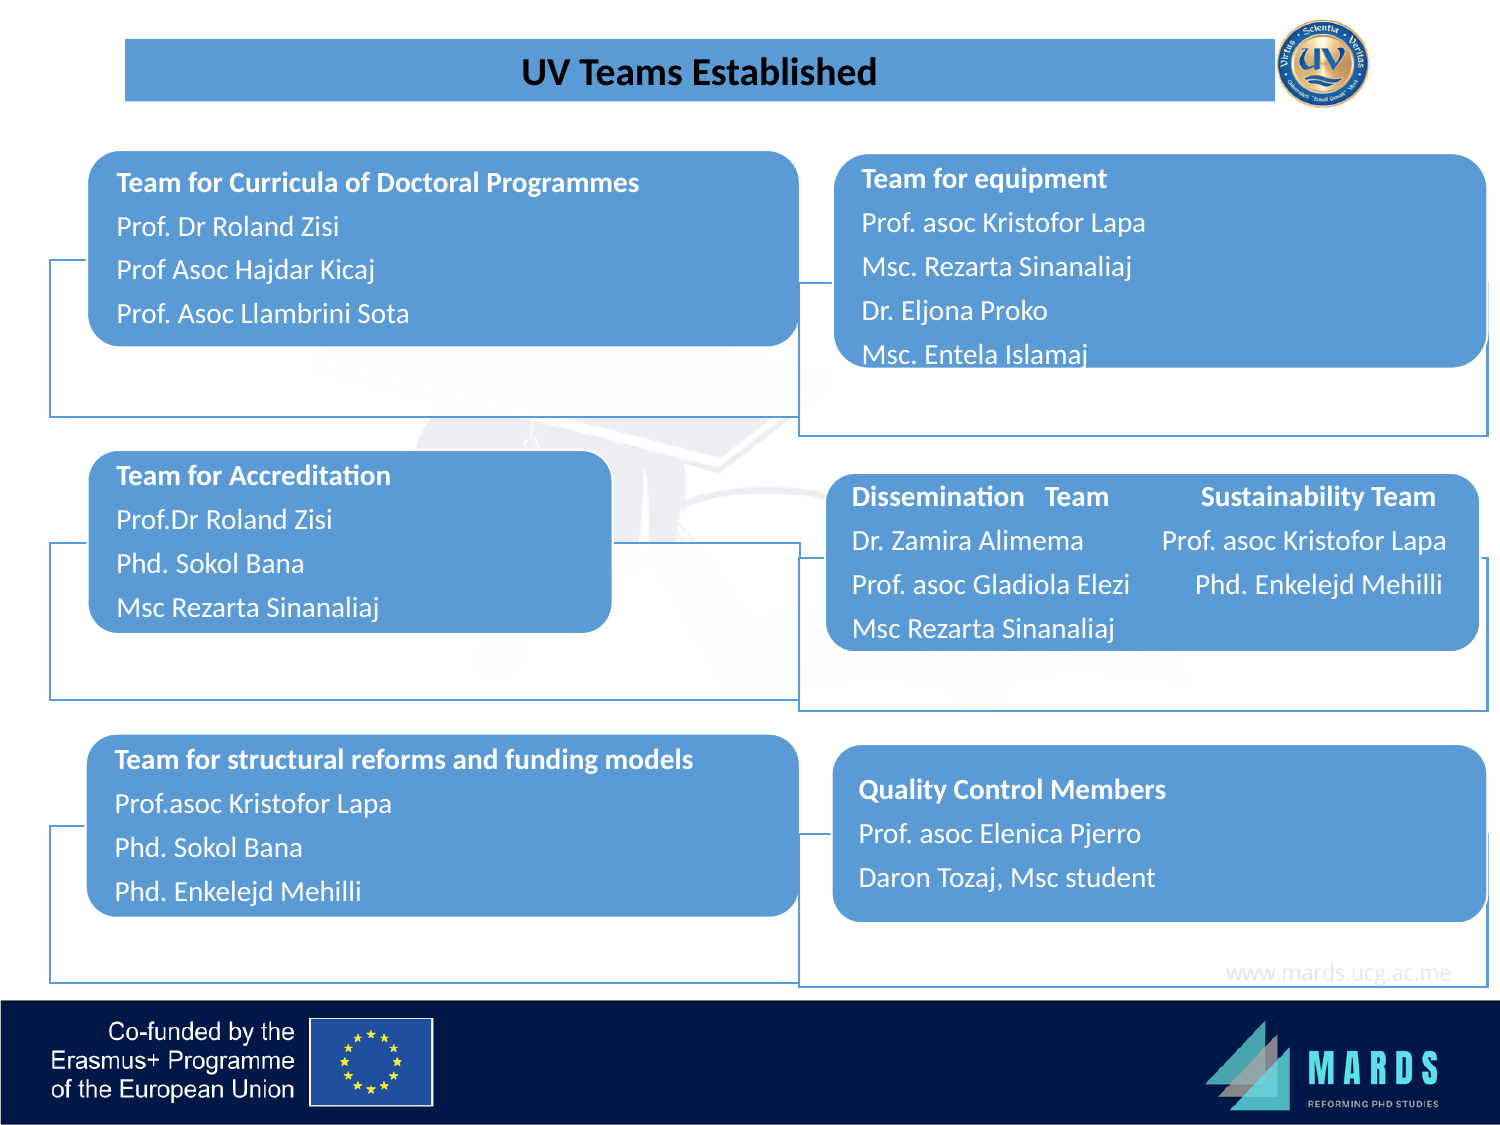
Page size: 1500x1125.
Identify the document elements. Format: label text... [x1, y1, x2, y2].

text_box Quality Control Members Prof. asoc Elenica Pjerro Daron Tozaj, Msc student [831, 744, 1488, 924]
text_box [50, 260, 1487, 436]
text_box Team for Accreditation Prof.Dr Roland Zisi Phd. Sokol Bana Msc Rezarta Sinanaliaj [87, 450, 613, 635]
text_box Team for structural reforms and funding models Prof.asoc Kristofor Lapa Phd. Sokol Bana Phd. Enkelejd Mehilli [85, 733, 800, 918]
picture [1275, 19, 1370, 108]
text_box Dissemination Team Sustainability Team Dr. Zamira Alimema Prof. asoc Kristofor Lapa Prof. asoc Gladiola Elezi Phd. Enkelejd Mehilli Msc Rezarta Sinanaliaj [824, 472, 1481, 653]
text_box Team for equipment Prof. asoc Kristofor Lapa Msc. Rezarta Sinanaliaj Dr. Eljona Proko Msc. Entela Islamaj [832, 153, 1488, 369]
title UV Teams Established [125, 38, 1275, 102]
text_box Team for Curricula of Doctoral Programmes Prof. Dr Roland Zisi Prof Asoc Hajdar Kicaj Prof. Asoc Llambrini Sota [87, 149, 801, 348]
text_box [50, 543, 1487, 711]
text_box [50, 826, 1487, 987]
